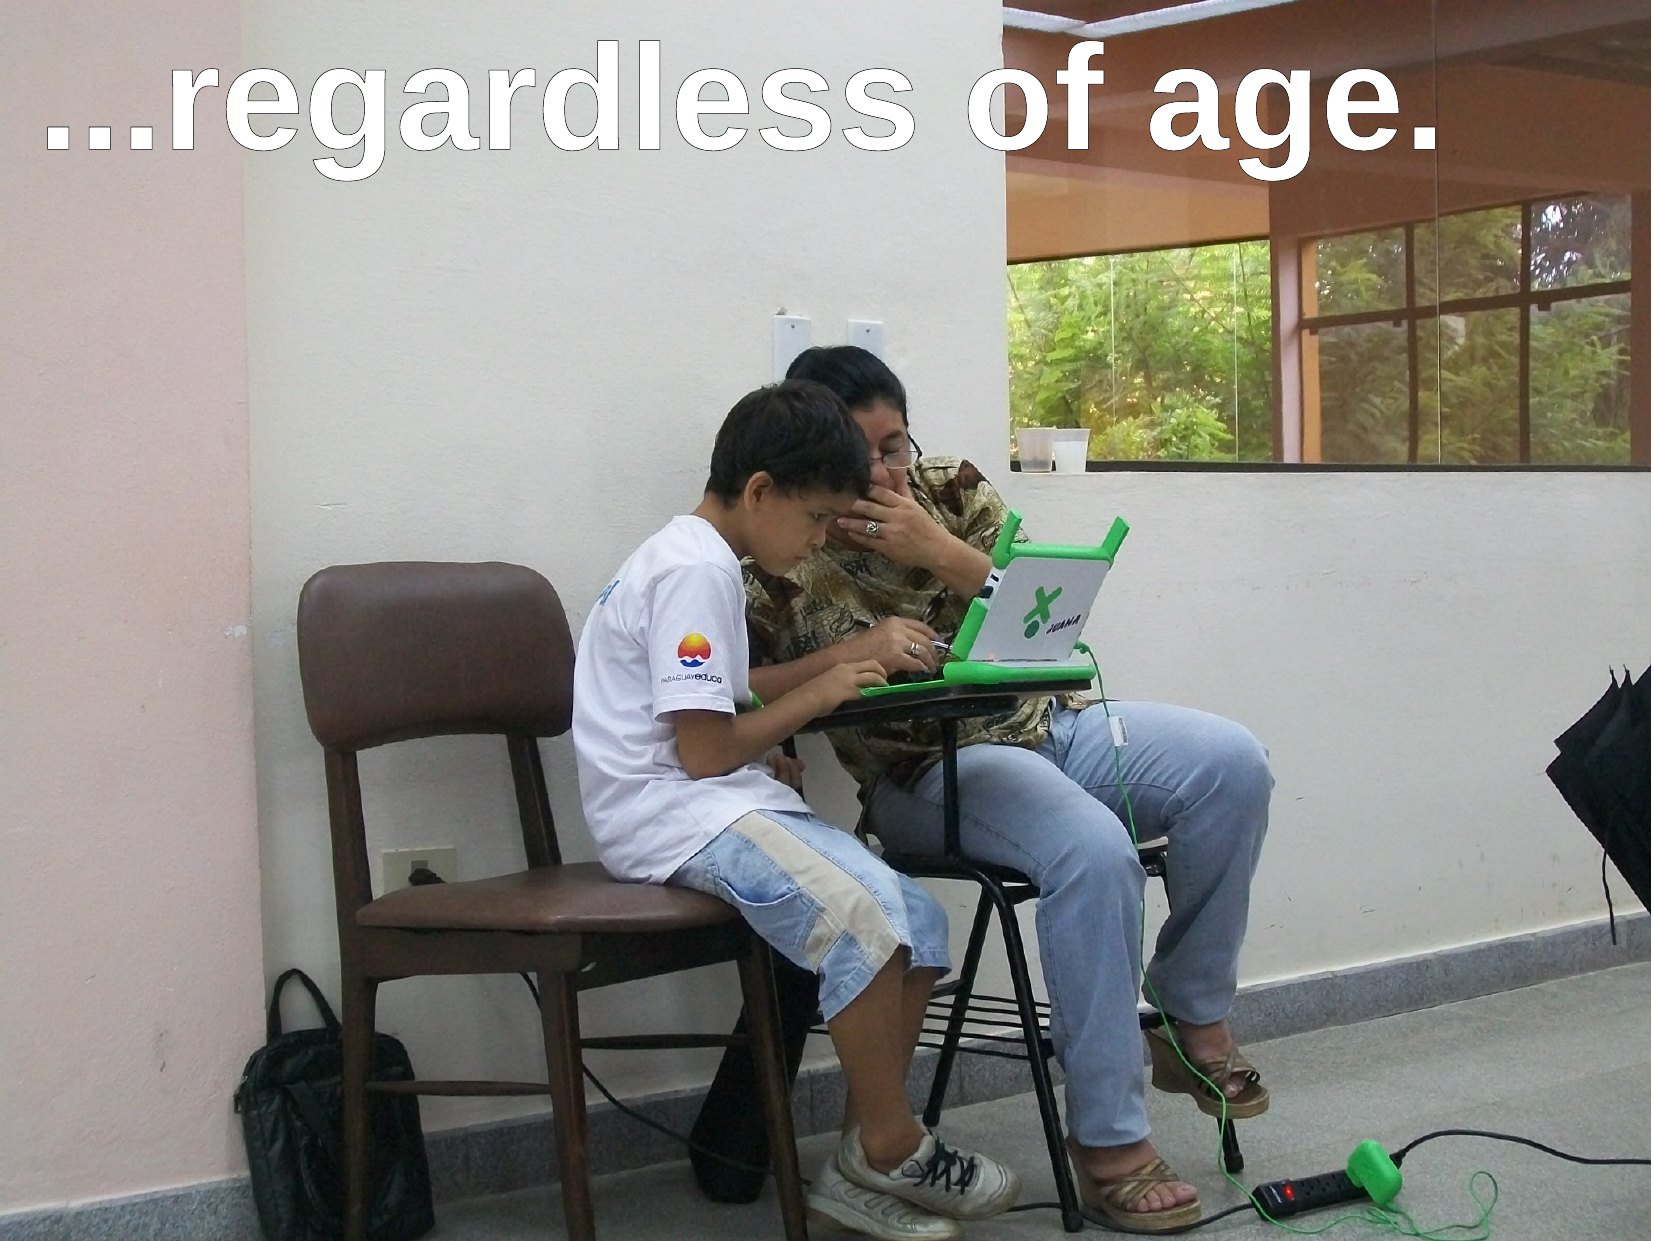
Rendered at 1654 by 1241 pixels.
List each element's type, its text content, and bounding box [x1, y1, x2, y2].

picture [0, 0, 1654, 1241]
title ...regardless of age. [37, 0, 1613, 194]
